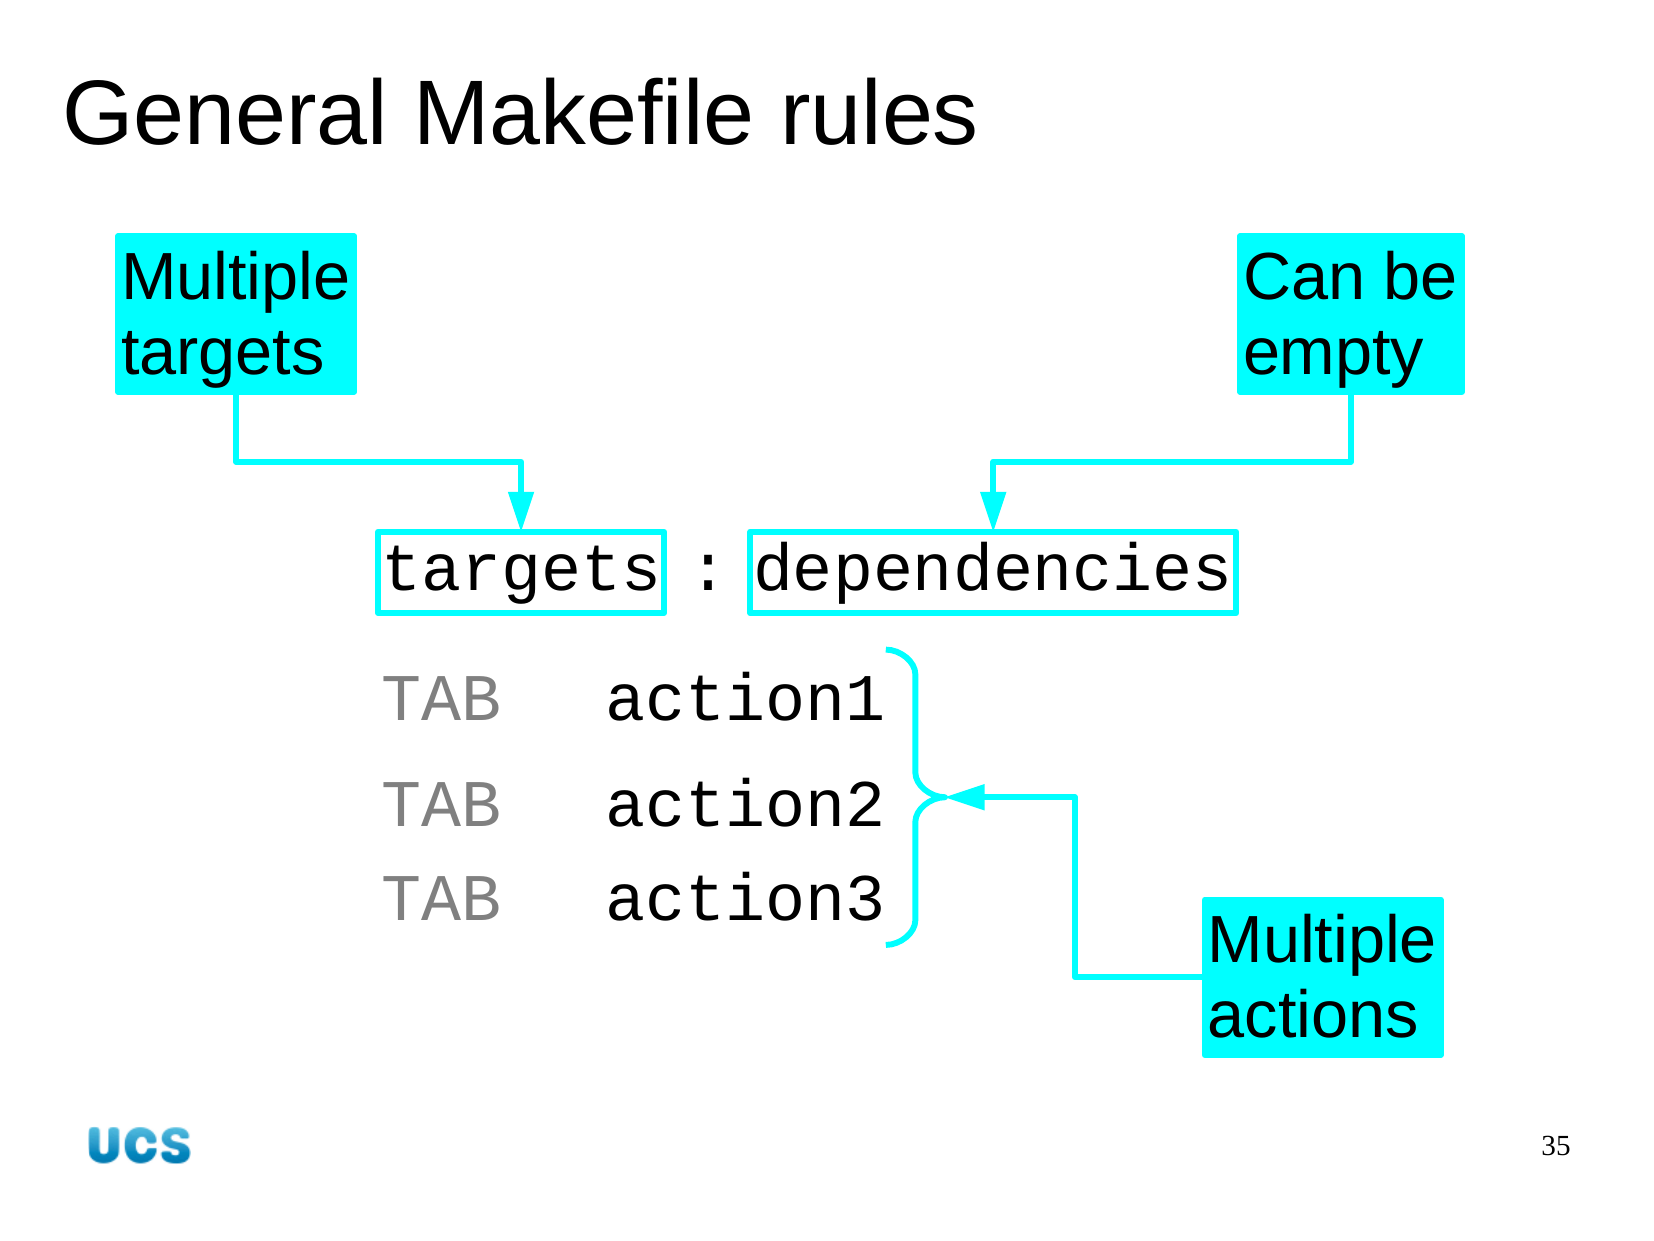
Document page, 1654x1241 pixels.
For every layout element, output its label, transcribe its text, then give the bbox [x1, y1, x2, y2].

text_box TAB [378, 661, 591, 744]
text_box dependencies [750, 531, 1237, 614]
text_box action1 [602, 661, 889, 744]
text_box TAB [378, 862, 591, 944]
picture [88, 1126, 191, 1165]
text_box action3 [602, 862, 889, 944]
text_box TAB [378, 767, 591, 850]
text_box General Makefile rules [59, 59, 984, 168]
text_box targets [378, 531, 665, 614]
text_box Multiple targets [118, 236, 355, 392]
text_box Can be empty [1240, 236, 1462, 392]
text_box Multiple actions [1204, 899, 1441, 1056]
text_box : [685, 531, 732, 614]
text_box action2 [602, 767, 889, 850]
